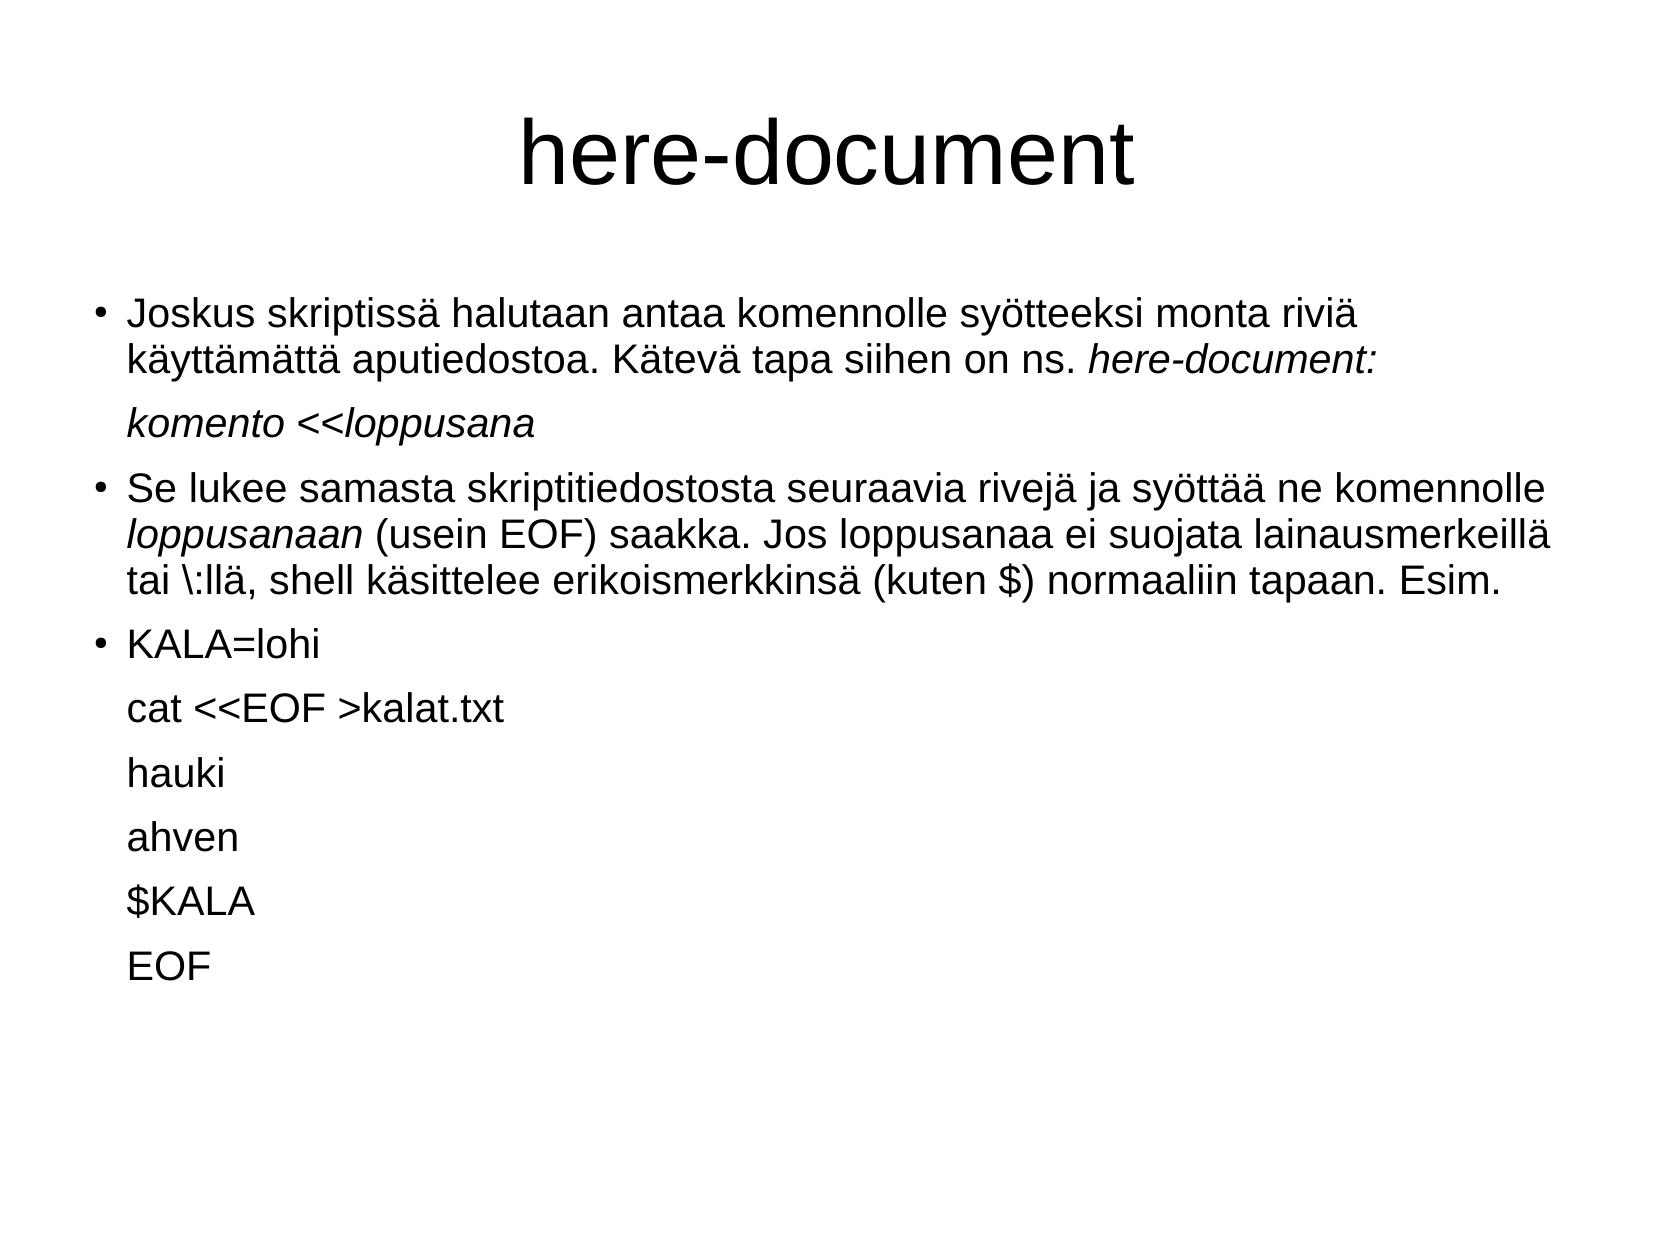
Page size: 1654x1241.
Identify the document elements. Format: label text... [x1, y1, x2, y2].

title here-document [82, 49, 1571, 257]
list Joskus skriptissä halutaan antaa komennolle syötteeksi monta riviä käyttämättä aputiedostoa. Kätevä tapa siihen on ns. here-document: komento <<loppusana Se lukee samasta skriptitiedostosta seuraavia rivejä ja syöttää ne komennolle loppusanaan (usein EOF) saakka. Jos loppusanaa ei suojata lainausmerkeillä tai \:llä, shell käsittelee erikoismerkkinsä (kuten $) normaaliin tapaan. Esim. KALA=lohi cat <<EOF >kalat.txt hauki ahven $KALA EOF [82, 290, 1571, 1010]
